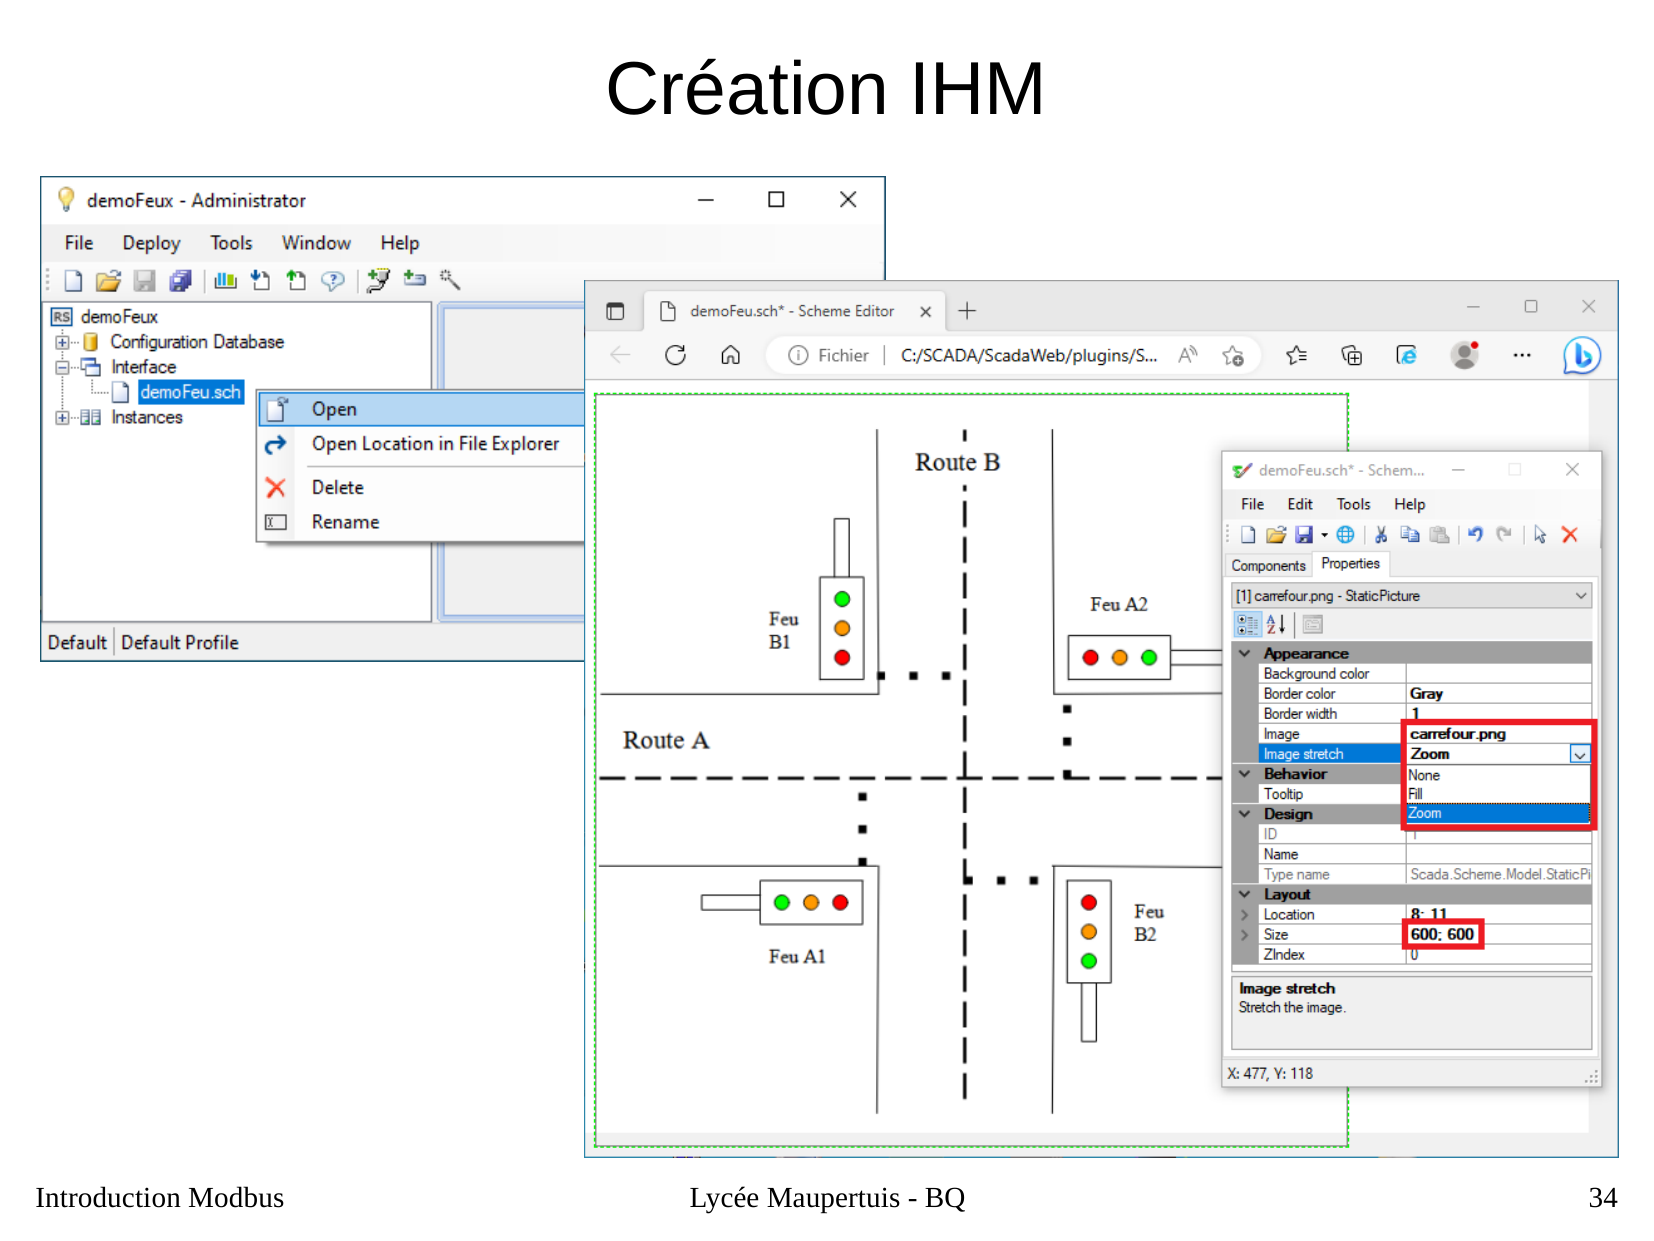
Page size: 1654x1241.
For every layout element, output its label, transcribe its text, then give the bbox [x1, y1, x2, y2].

picture [40, 176, 1619, 1158]
title Création IHM [35, 35, 1619, 142]
